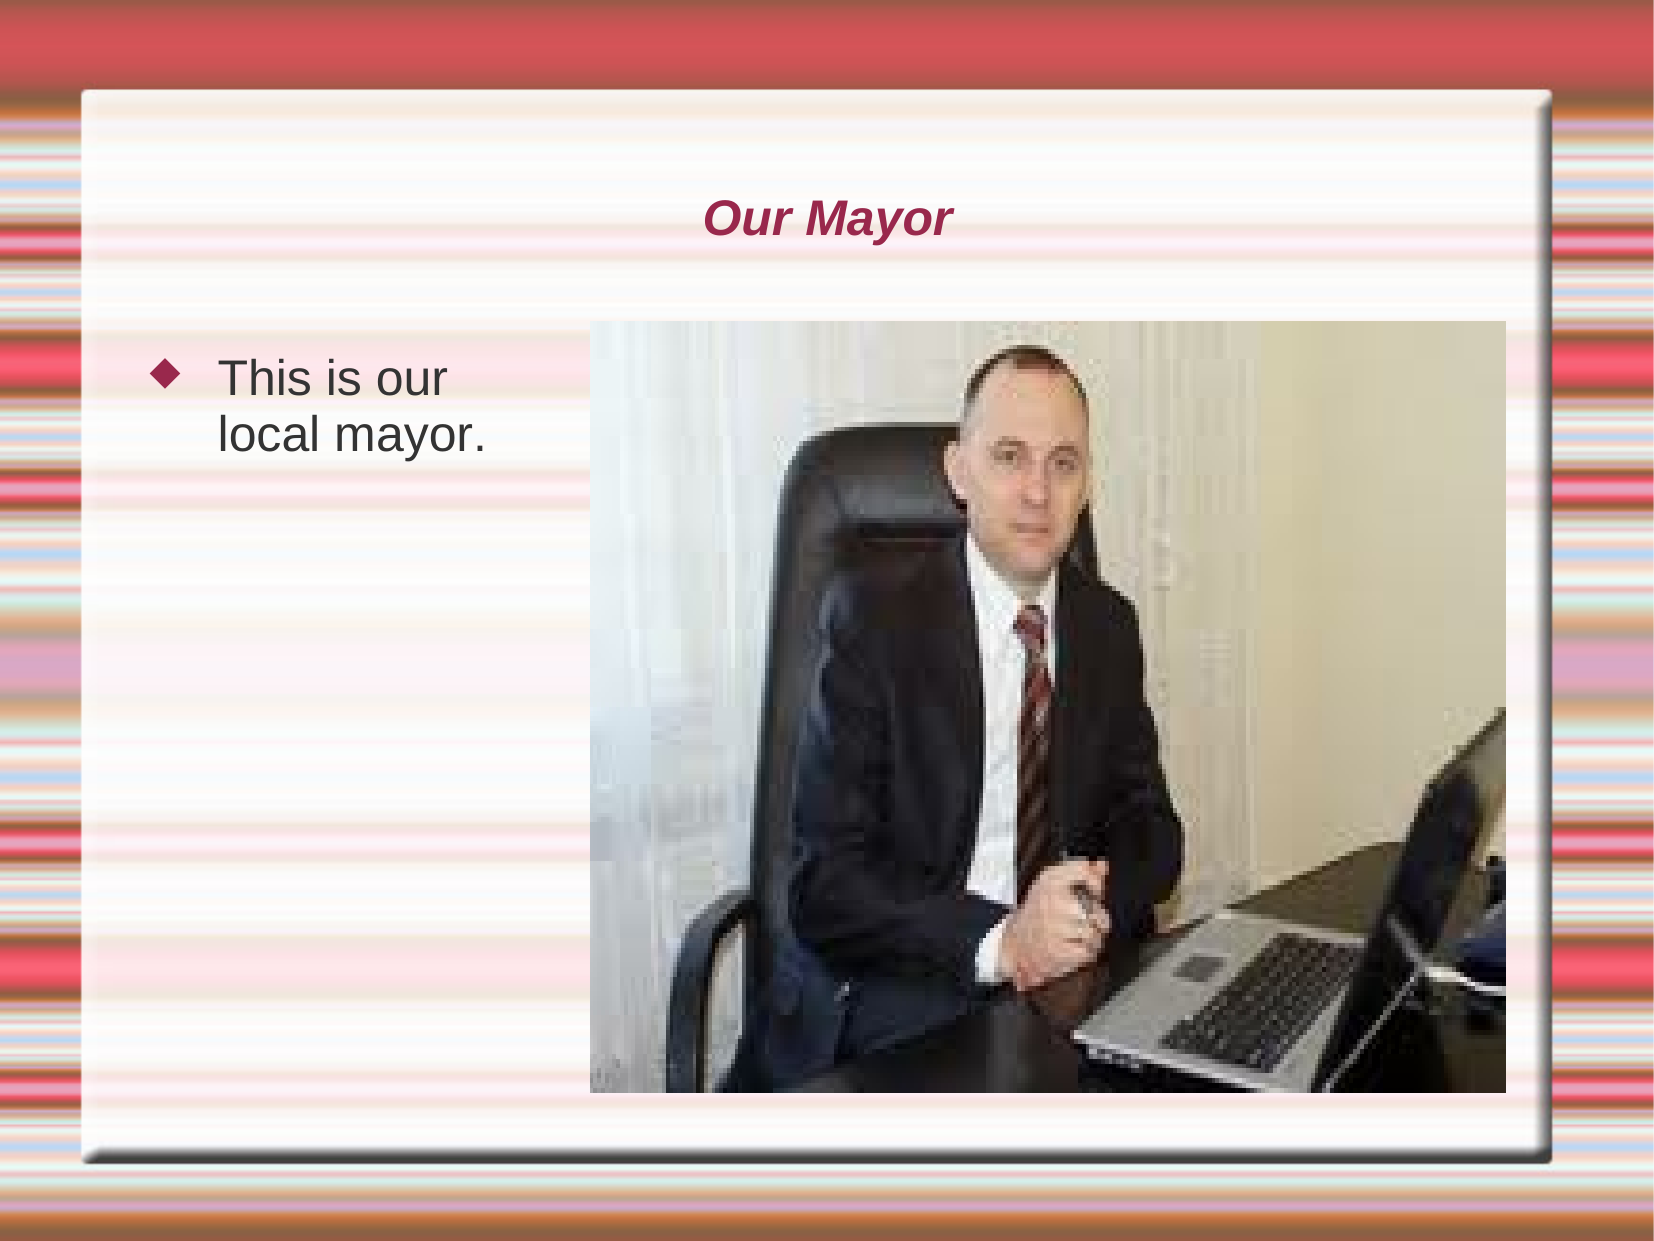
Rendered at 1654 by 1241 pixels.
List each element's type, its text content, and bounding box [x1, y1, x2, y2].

list This is our local mayor. [134, 350, 562, 1123]
title Our Mayor [121, 114, 1534, 322]
picture [0, 0, 1654, 1241]
